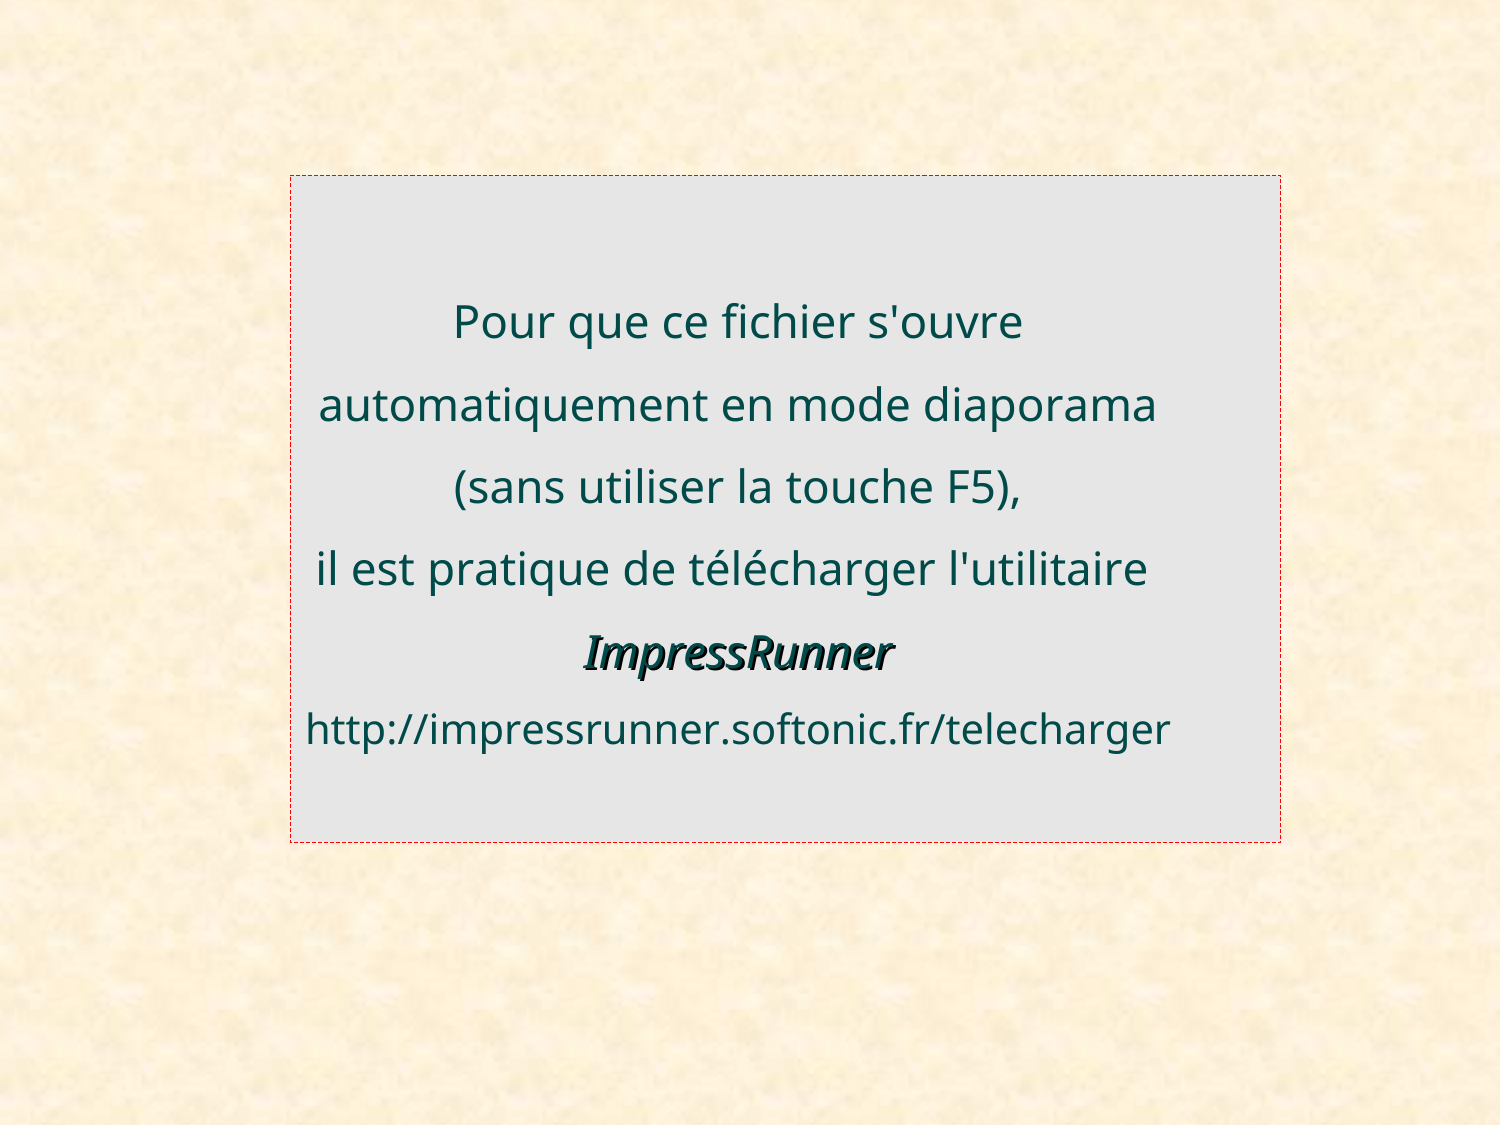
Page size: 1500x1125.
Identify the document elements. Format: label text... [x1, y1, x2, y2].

text_box Pour que ce fichier s'ouvre automatiquement en mode diaporama (sans utiliser la touche F5), il est pratique de télécharger l'utilitaire ImpressRunner http://impressrunner.softonic.fr/telecharger [290, 175, 1281, 843]
picture [0, 0, 1500, 1125]
